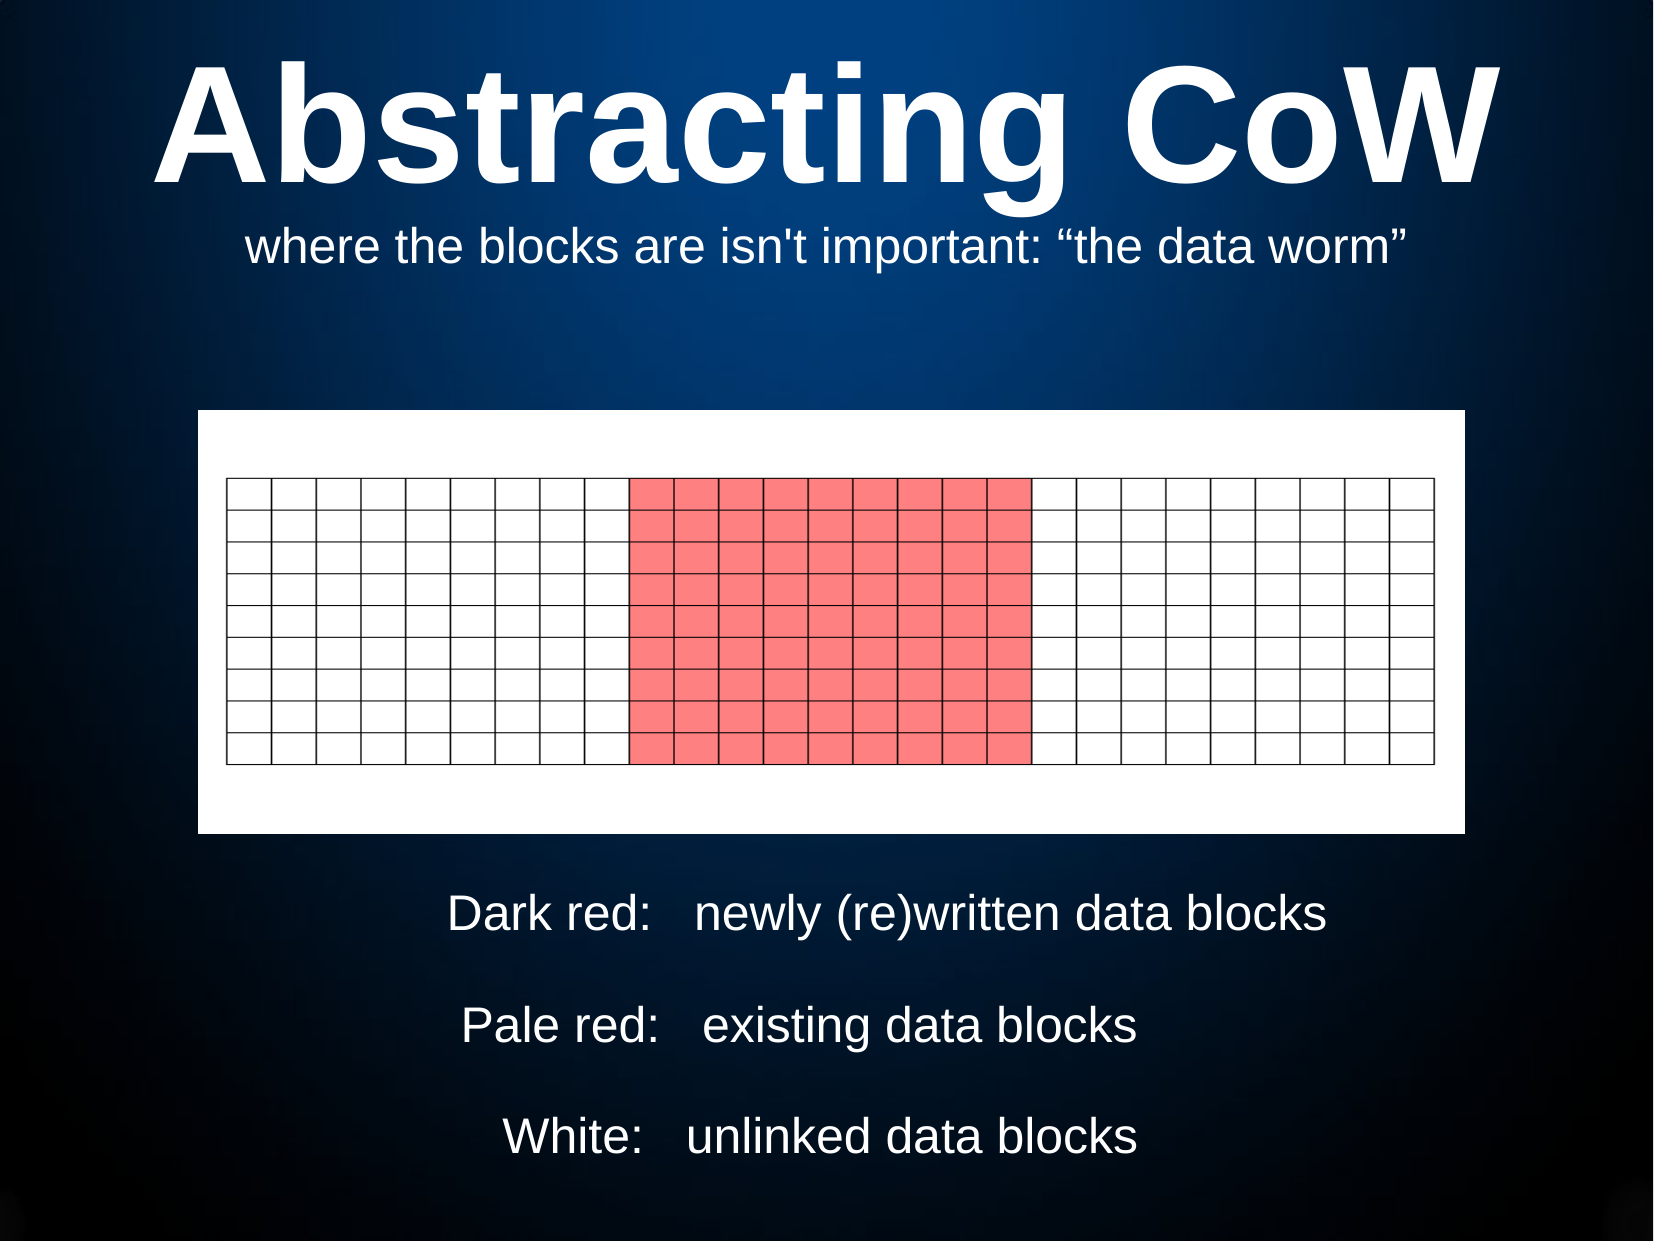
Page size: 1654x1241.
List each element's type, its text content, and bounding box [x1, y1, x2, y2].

picture [0, 0, 1654, 1241]
title Dark red: newly (re)written data blocks Pale red: existing data blocks White: unlinked data blocks [446, 885, 1500, 1165]
title Abstracting CoW where the blocks are isn't important: “the data worm” [82, 31, 1571, 275]
